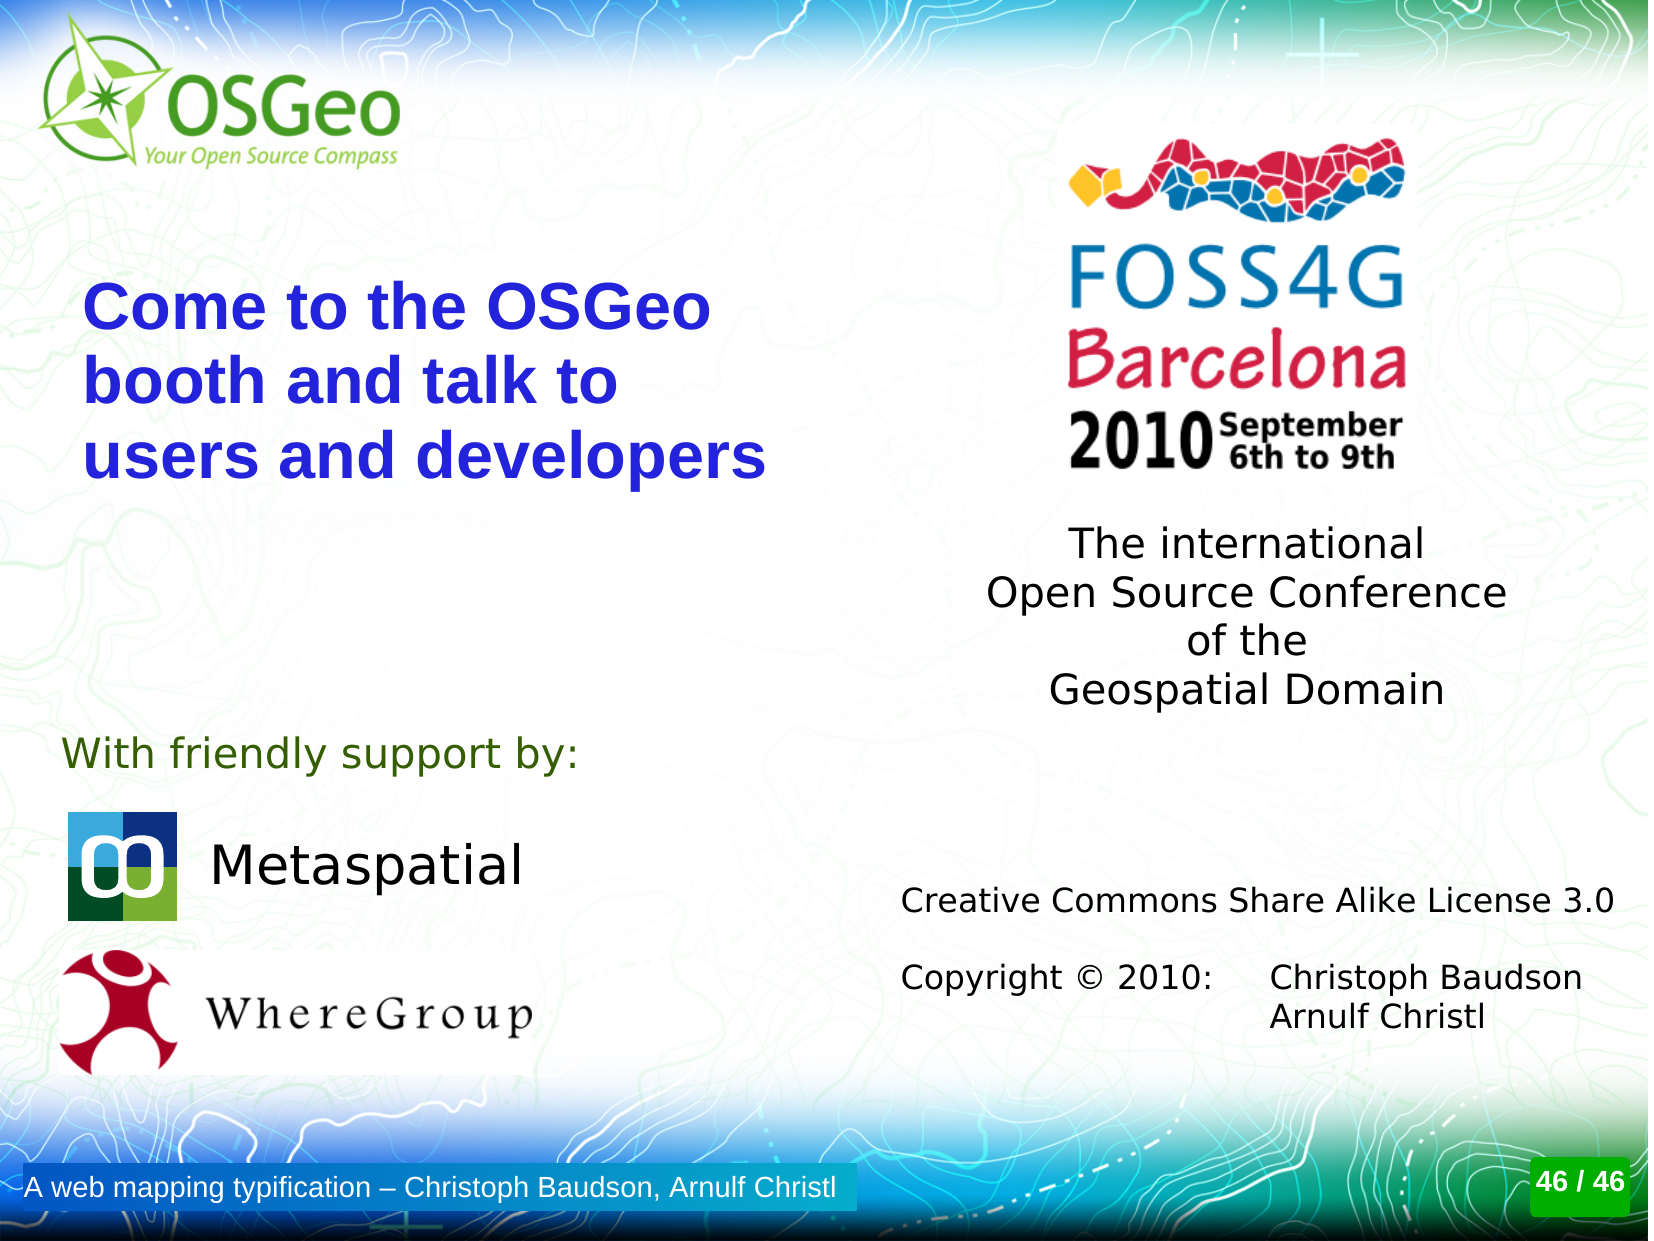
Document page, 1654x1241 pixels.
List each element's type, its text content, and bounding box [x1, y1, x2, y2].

text_box Creative Commons Share Alike License 3.0 Copyright © 2010: Christoph Baudson Arnulf Christl [885, 874, 1654, 1045]
text_box Metaspatial [194, 827, 727, 905]
title Come to the OSGeo booth and talk to users and developers [82, 251, 886, 510]
text_box With friendly support by: [45, 721, 827, 796]
picture [0, 0, 1648, 1241]
text_box The international Open Source Conference of the Geospatial Domain [876, 512, 1619, 722]
